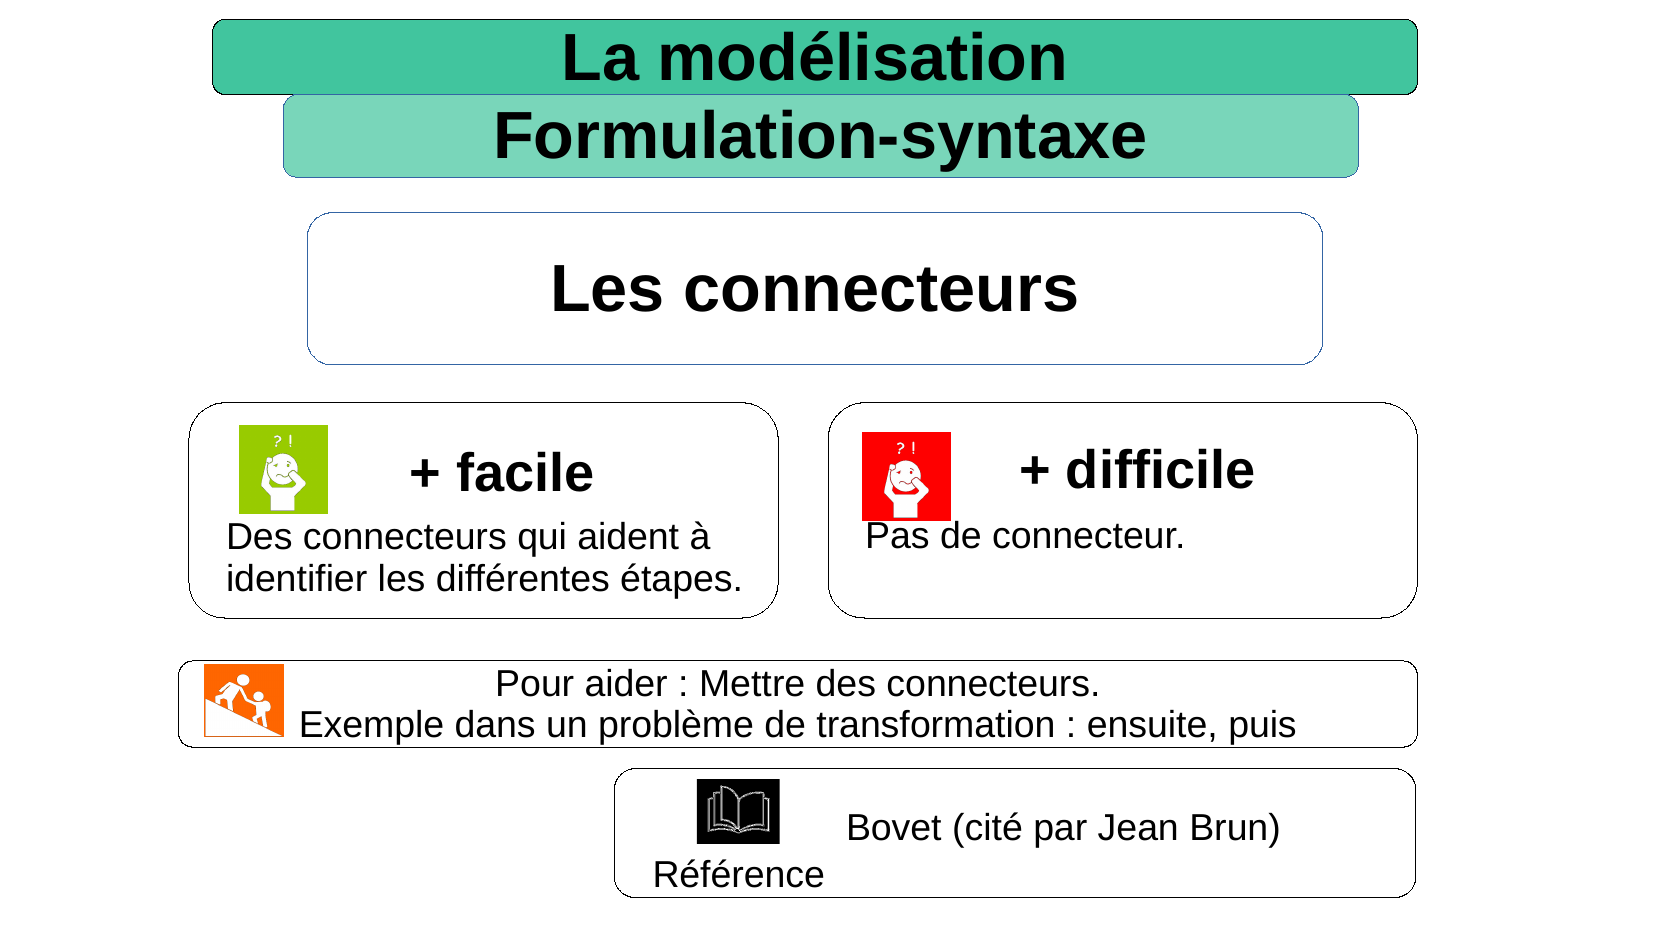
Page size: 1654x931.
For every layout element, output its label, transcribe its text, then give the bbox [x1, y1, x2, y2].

text_box Des connecteurs qui aident à identifier les différentes étapes. [211, 507, 765, 610]
text_box Référence [637, 845, 851, 903]
picture [204, 664, 284, 737]
text_box La modélisation [212, 19, 1418, 95]
text_box Pas de connecteur. [850, 507, 1418, 655]
text_box Formulation-syntaxe [283, 94, 1359, 178]
picture [696, 779, 780, 844]
text_box + facile [333, 435, 672, 507]
picture [862, 432, 951, 507]
text_box + difficile [968, 432, 1307, 507]
text_box Bovet (cité par Jean Brun) [831, 798, 1430, 898]
text_box Pour aider : Mettre des connecteurs. Exemple dans un problème de transformation : ensuite, puis [178, 660, 1418, 748]
text_box Les connecteurs [307, 212, 1323, 365]
picture [239, 425, 328, 507]
